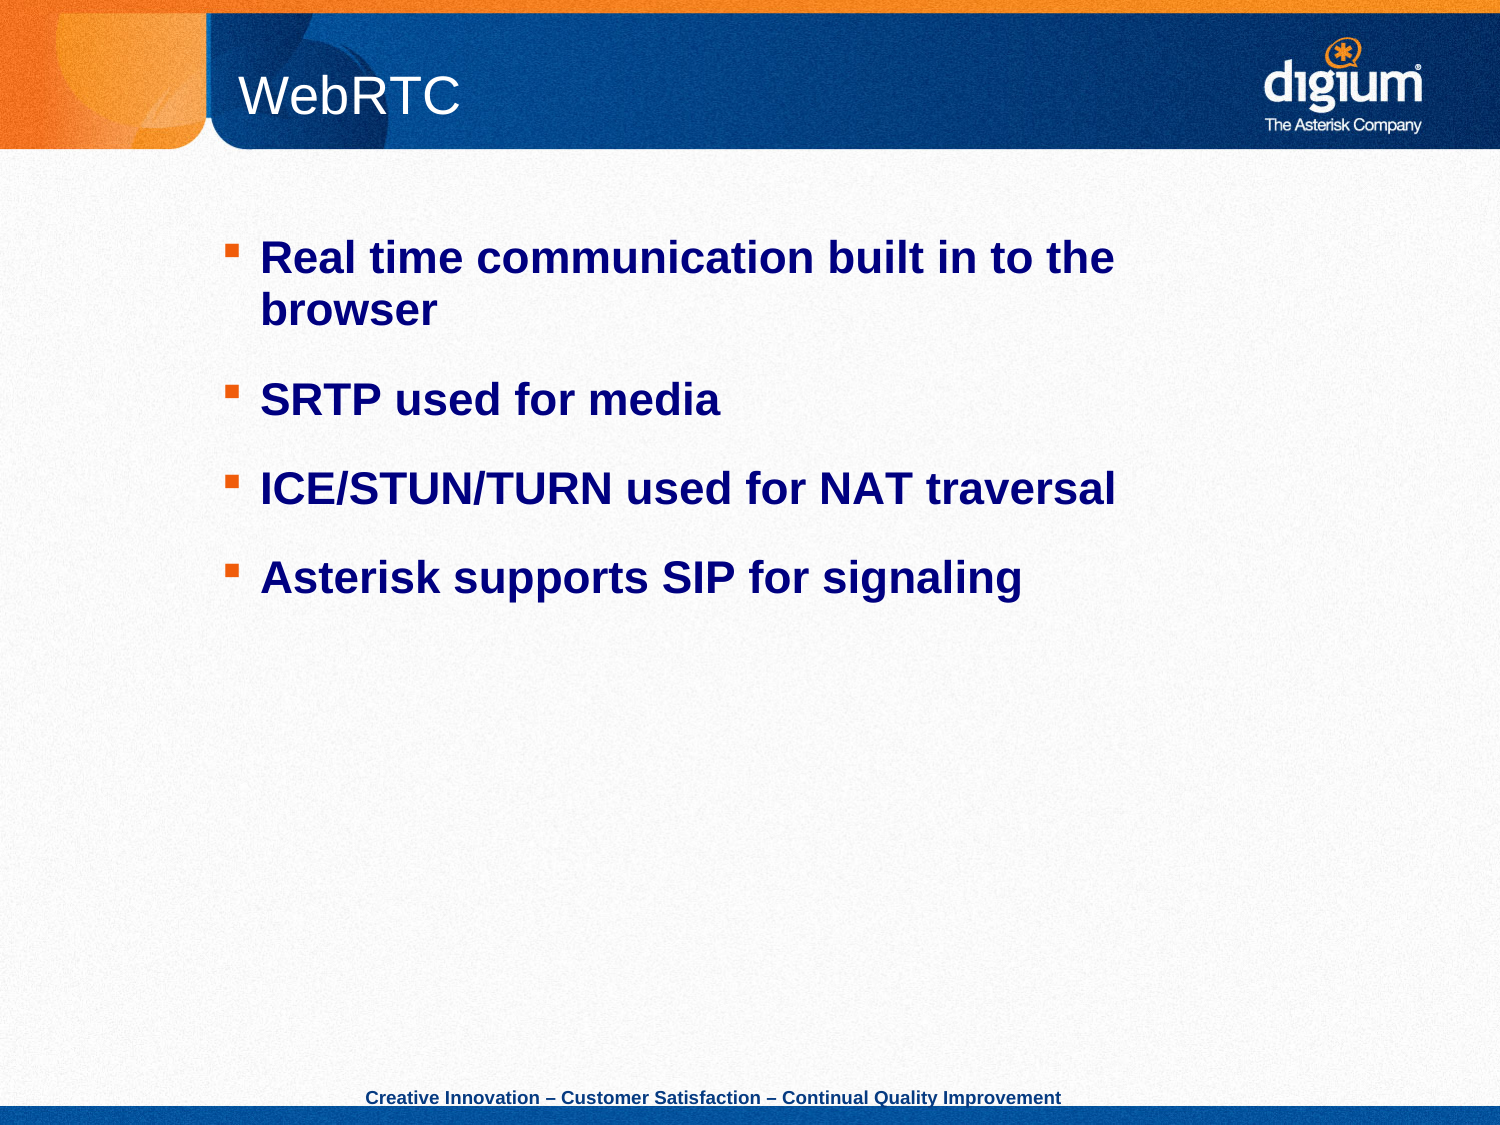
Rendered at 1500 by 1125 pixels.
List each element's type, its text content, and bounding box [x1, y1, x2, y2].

title WebRTC [238, 27, 1243, 127]
picture [0, 0, 1500, 1125]
list Real time communication built in to the browser SRTP used for media ICE/STUN/TURN used for NAT traversal Asterisk supports SIP for signaling [206, 224, 1301, 967]
